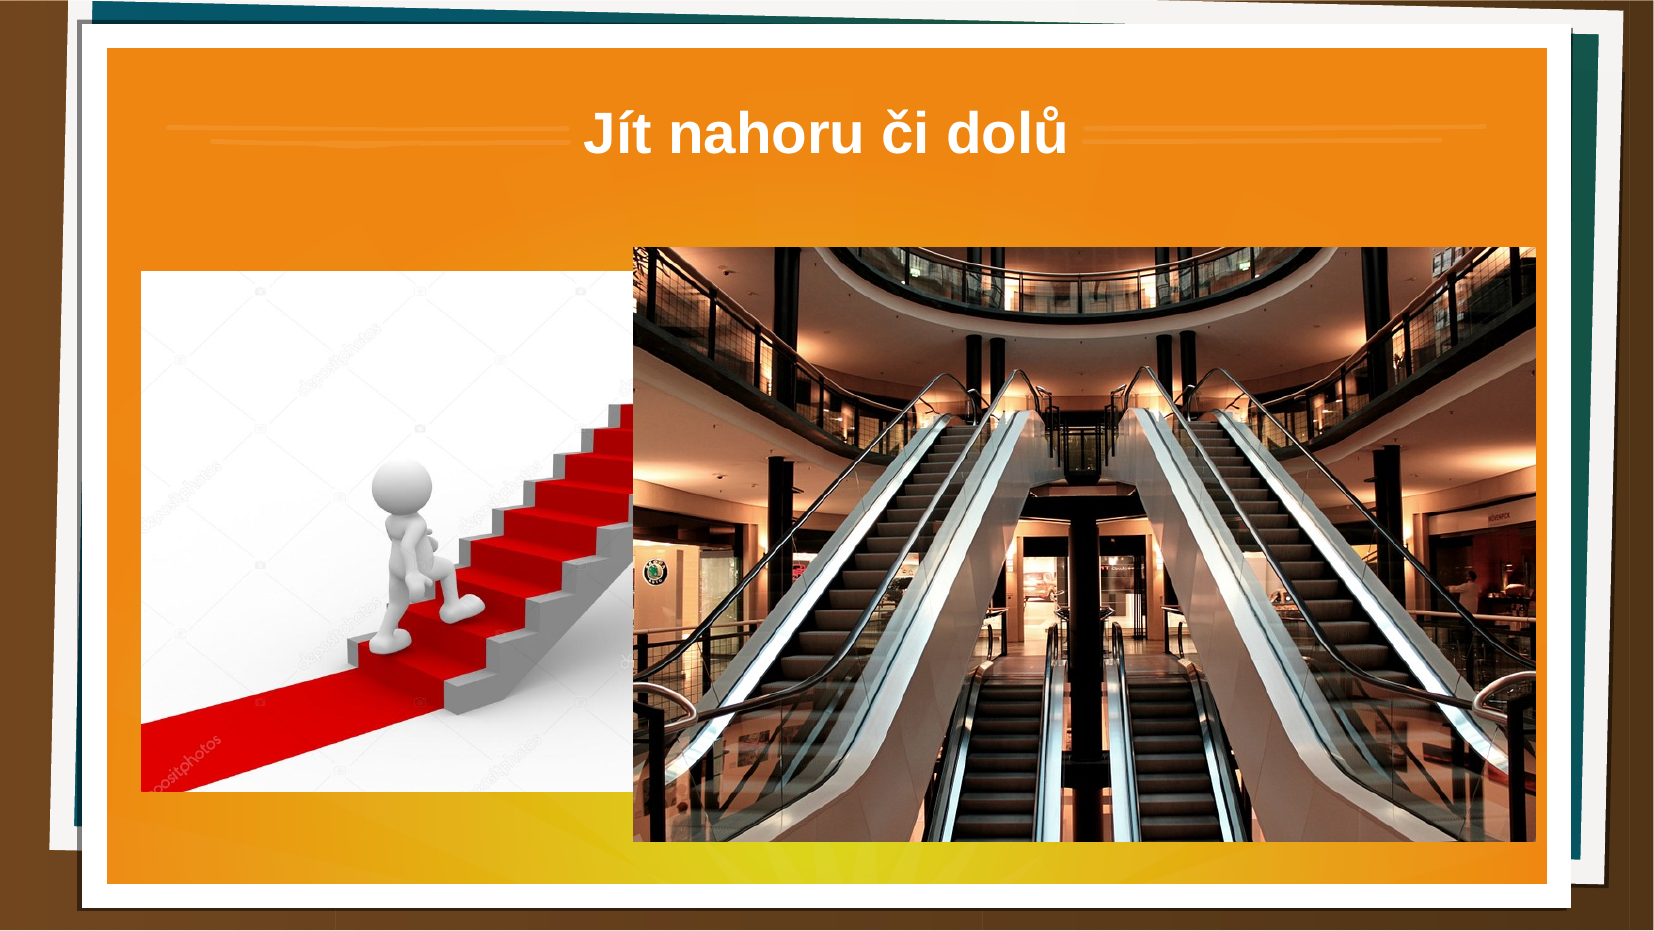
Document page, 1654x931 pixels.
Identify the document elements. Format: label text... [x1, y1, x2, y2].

picture [141, 247, 1536, 842]
title Jít nahoru či dolů [566, 59, 1087, 207]
